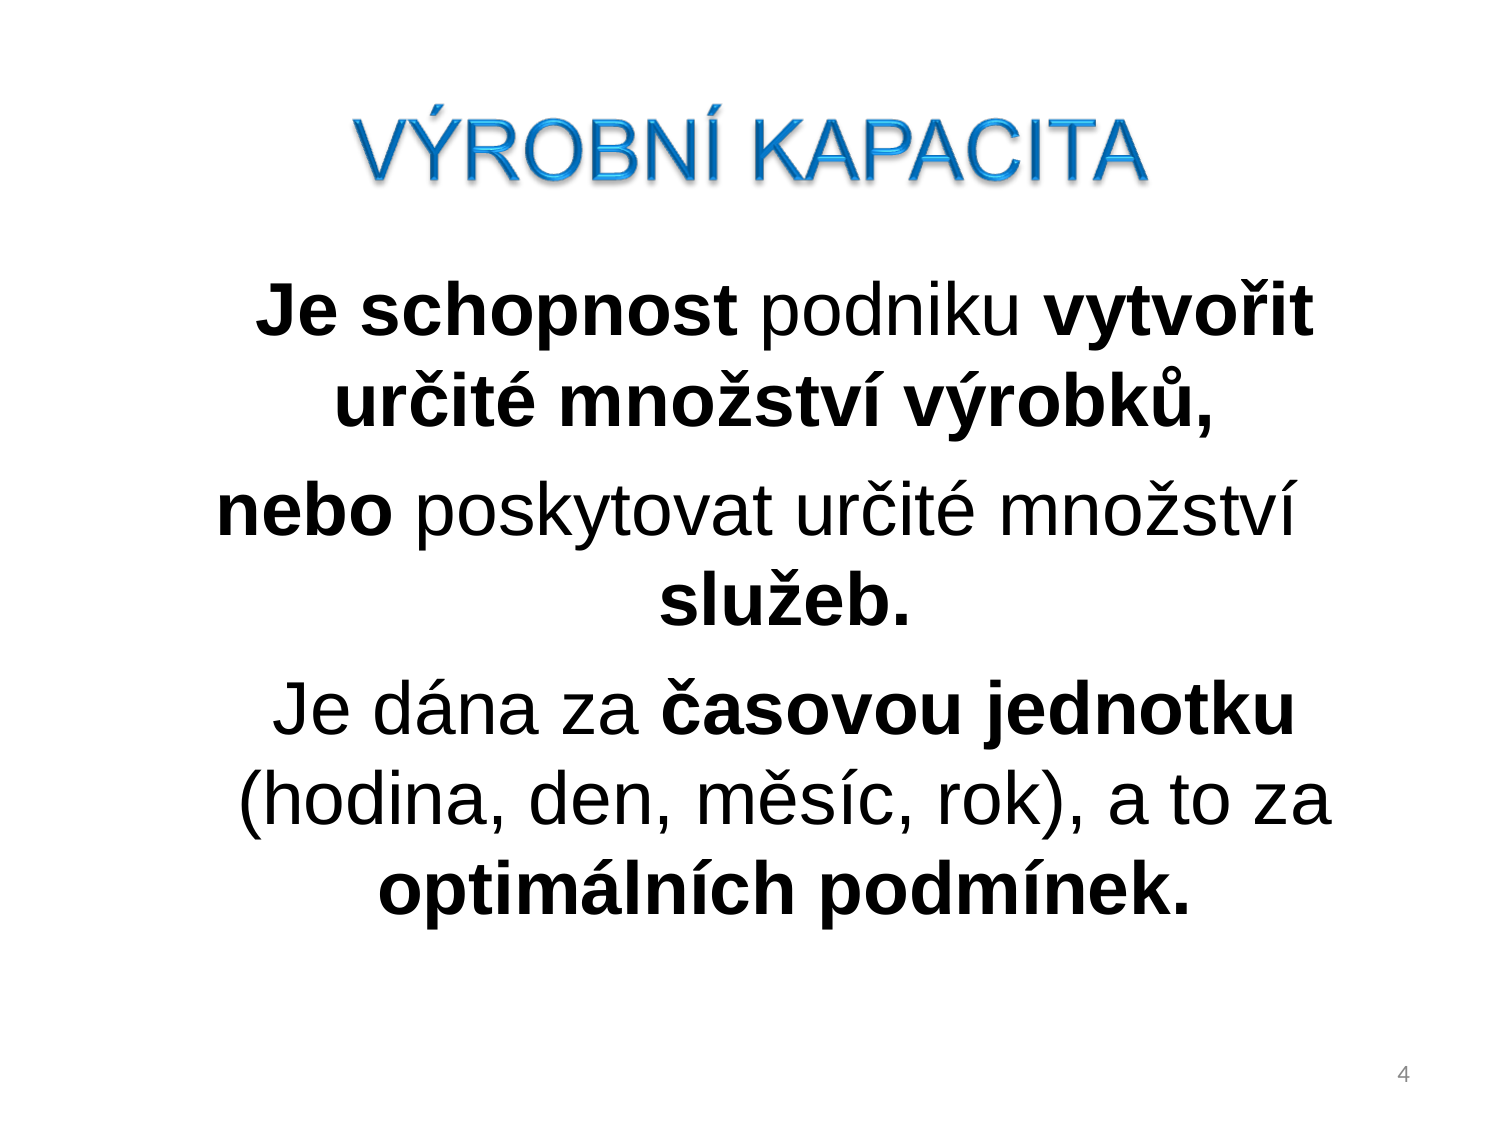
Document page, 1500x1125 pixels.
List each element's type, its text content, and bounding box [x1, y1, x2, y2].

list Je schopnost podniku vytvořit určité množství výrobků, nebo poskytovat určité množství služeb. Je dána za časovou jednotku (hodina, den, měsíc, rok), a to za optimálních podmínek. [82, 235, 1433, 1032]
text_box [66, 67, 1436, 235]
text_box <číslo> [1074, 1042, 1426, 1103]
